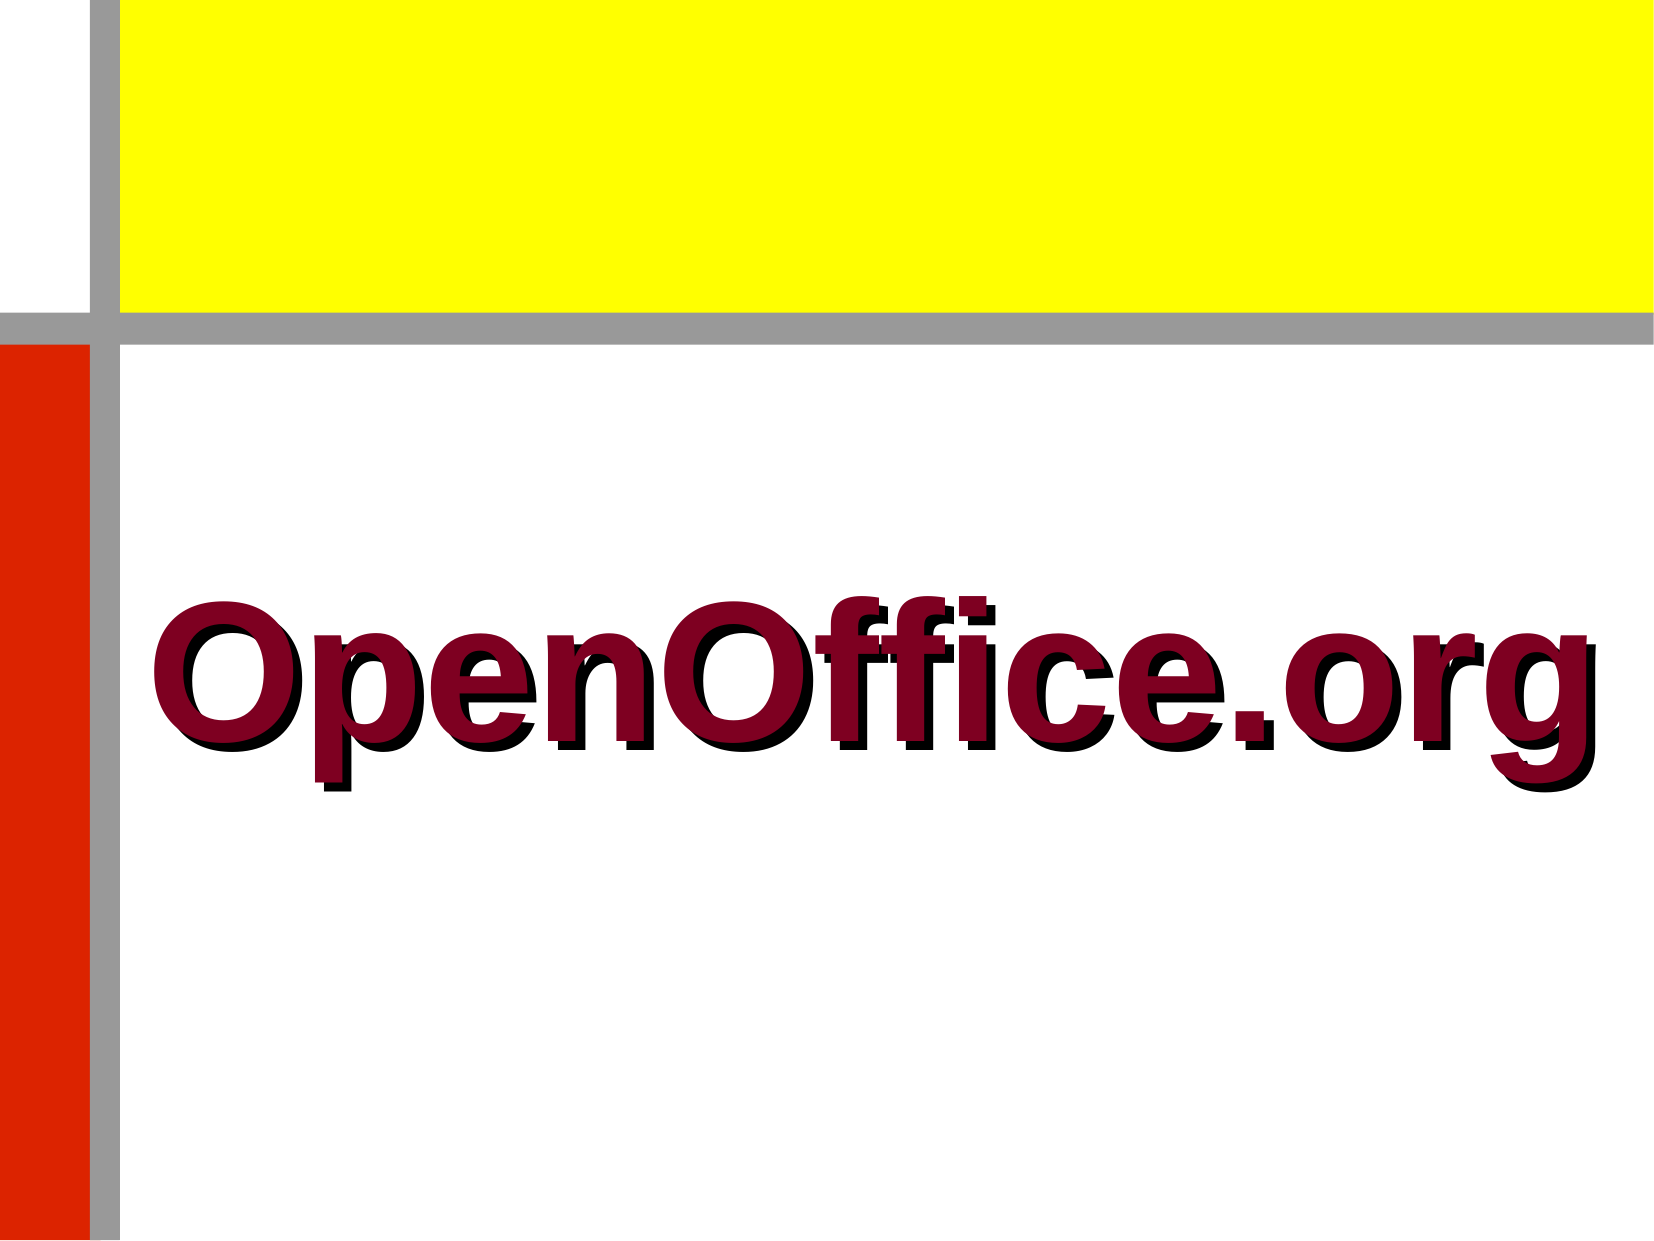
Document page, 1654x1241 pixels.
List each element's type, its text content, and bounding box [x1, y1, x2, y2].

title OpenOffice.org [129, 354, 1618, 1004]
